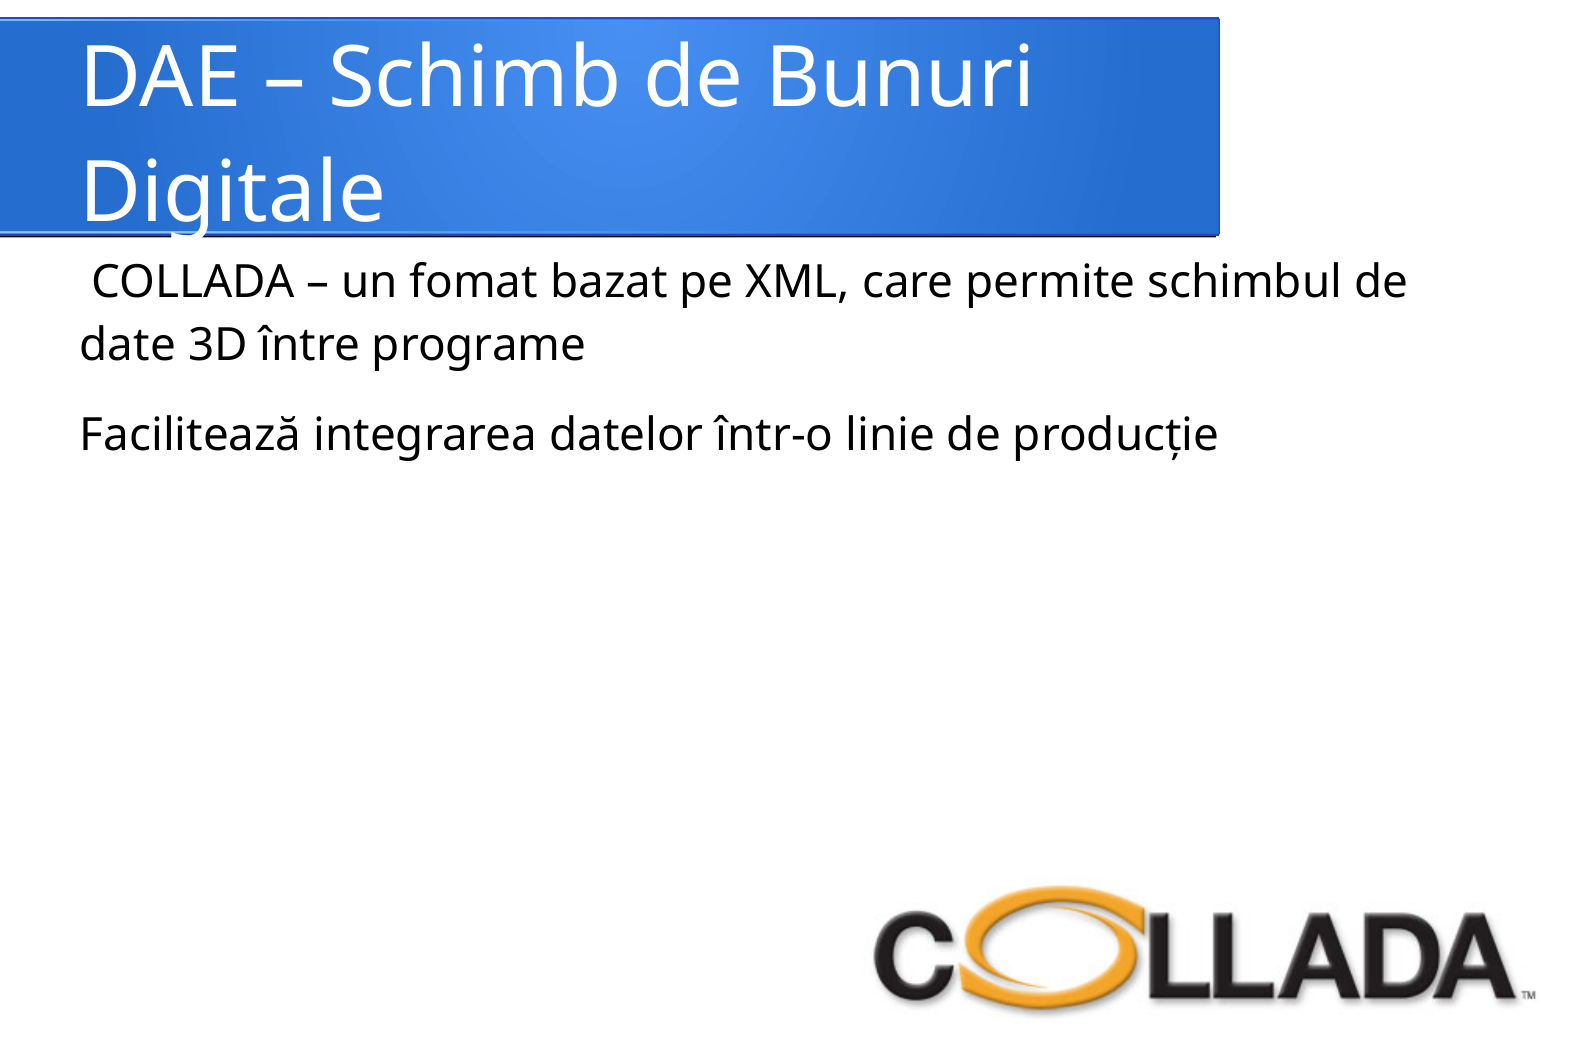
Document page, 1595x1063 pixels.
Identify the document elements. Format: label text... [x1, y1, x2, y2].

picture [0, 15, 1224, 242]
title DAE – Schimb de Bunuri Digitale [79, 35, 1206, 227]
picture [813, 839, 1595, 1062]
list COLLADA – un fomat bazat pe XML, care permite schimbul de date 3D între programe Facilitează integrarea datelor într-o linie de producție [79, 248, 1483, 866]
